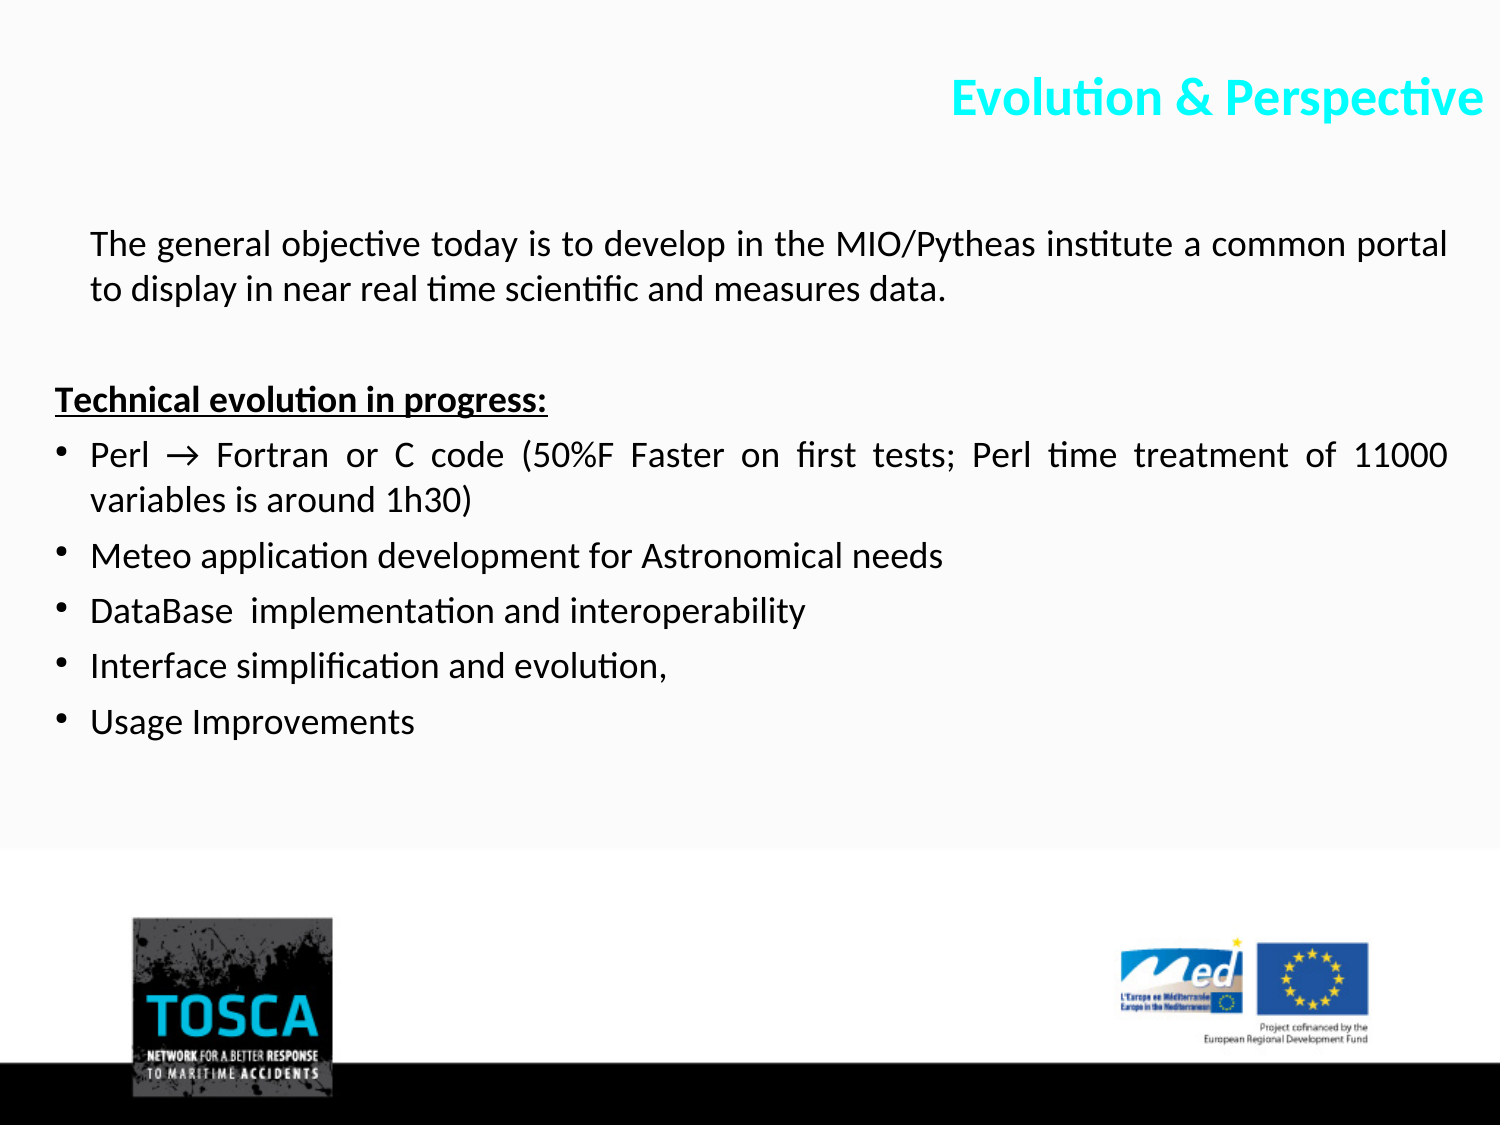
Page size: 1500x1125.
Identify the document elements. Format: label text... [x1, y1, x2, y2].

picture [0, 0, 1500, 1125]
title Evolution & Perspective [194, 0, 1500, 188]
text_box The general objective today is to develop in the MIO/Pytheas institute a common portal to display in near real time scientific and measures data. Technical evolution in progress: Perl → Fortran or C code (50%F Faster on first tests; Perl time treatment of 11000 variables is around 1h30) Meteo application development for Astronomical needs DataBase implementation and interoperability Interface simplification and evolution, Usage Improvements [40, 211, 1465, 875]
